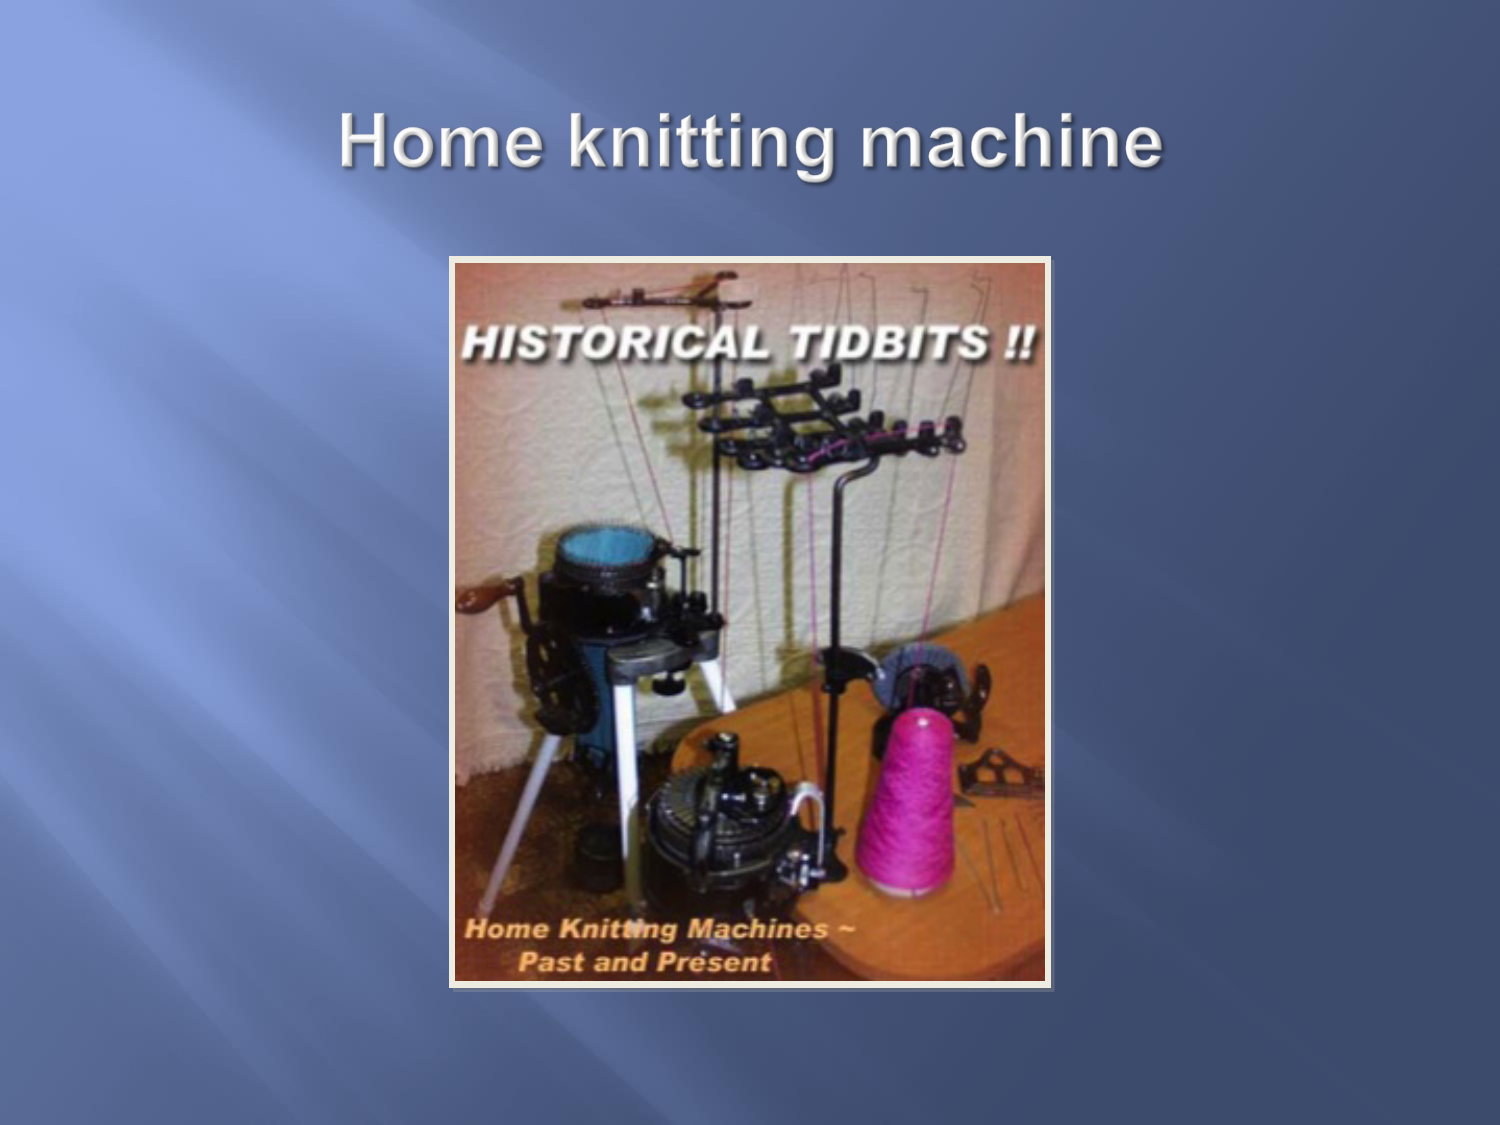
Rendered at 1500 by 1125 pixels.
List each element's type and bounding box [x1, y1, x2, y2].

picture [0, 0, 1500, 1125]
text_box [75, 45, 1426, 240]
